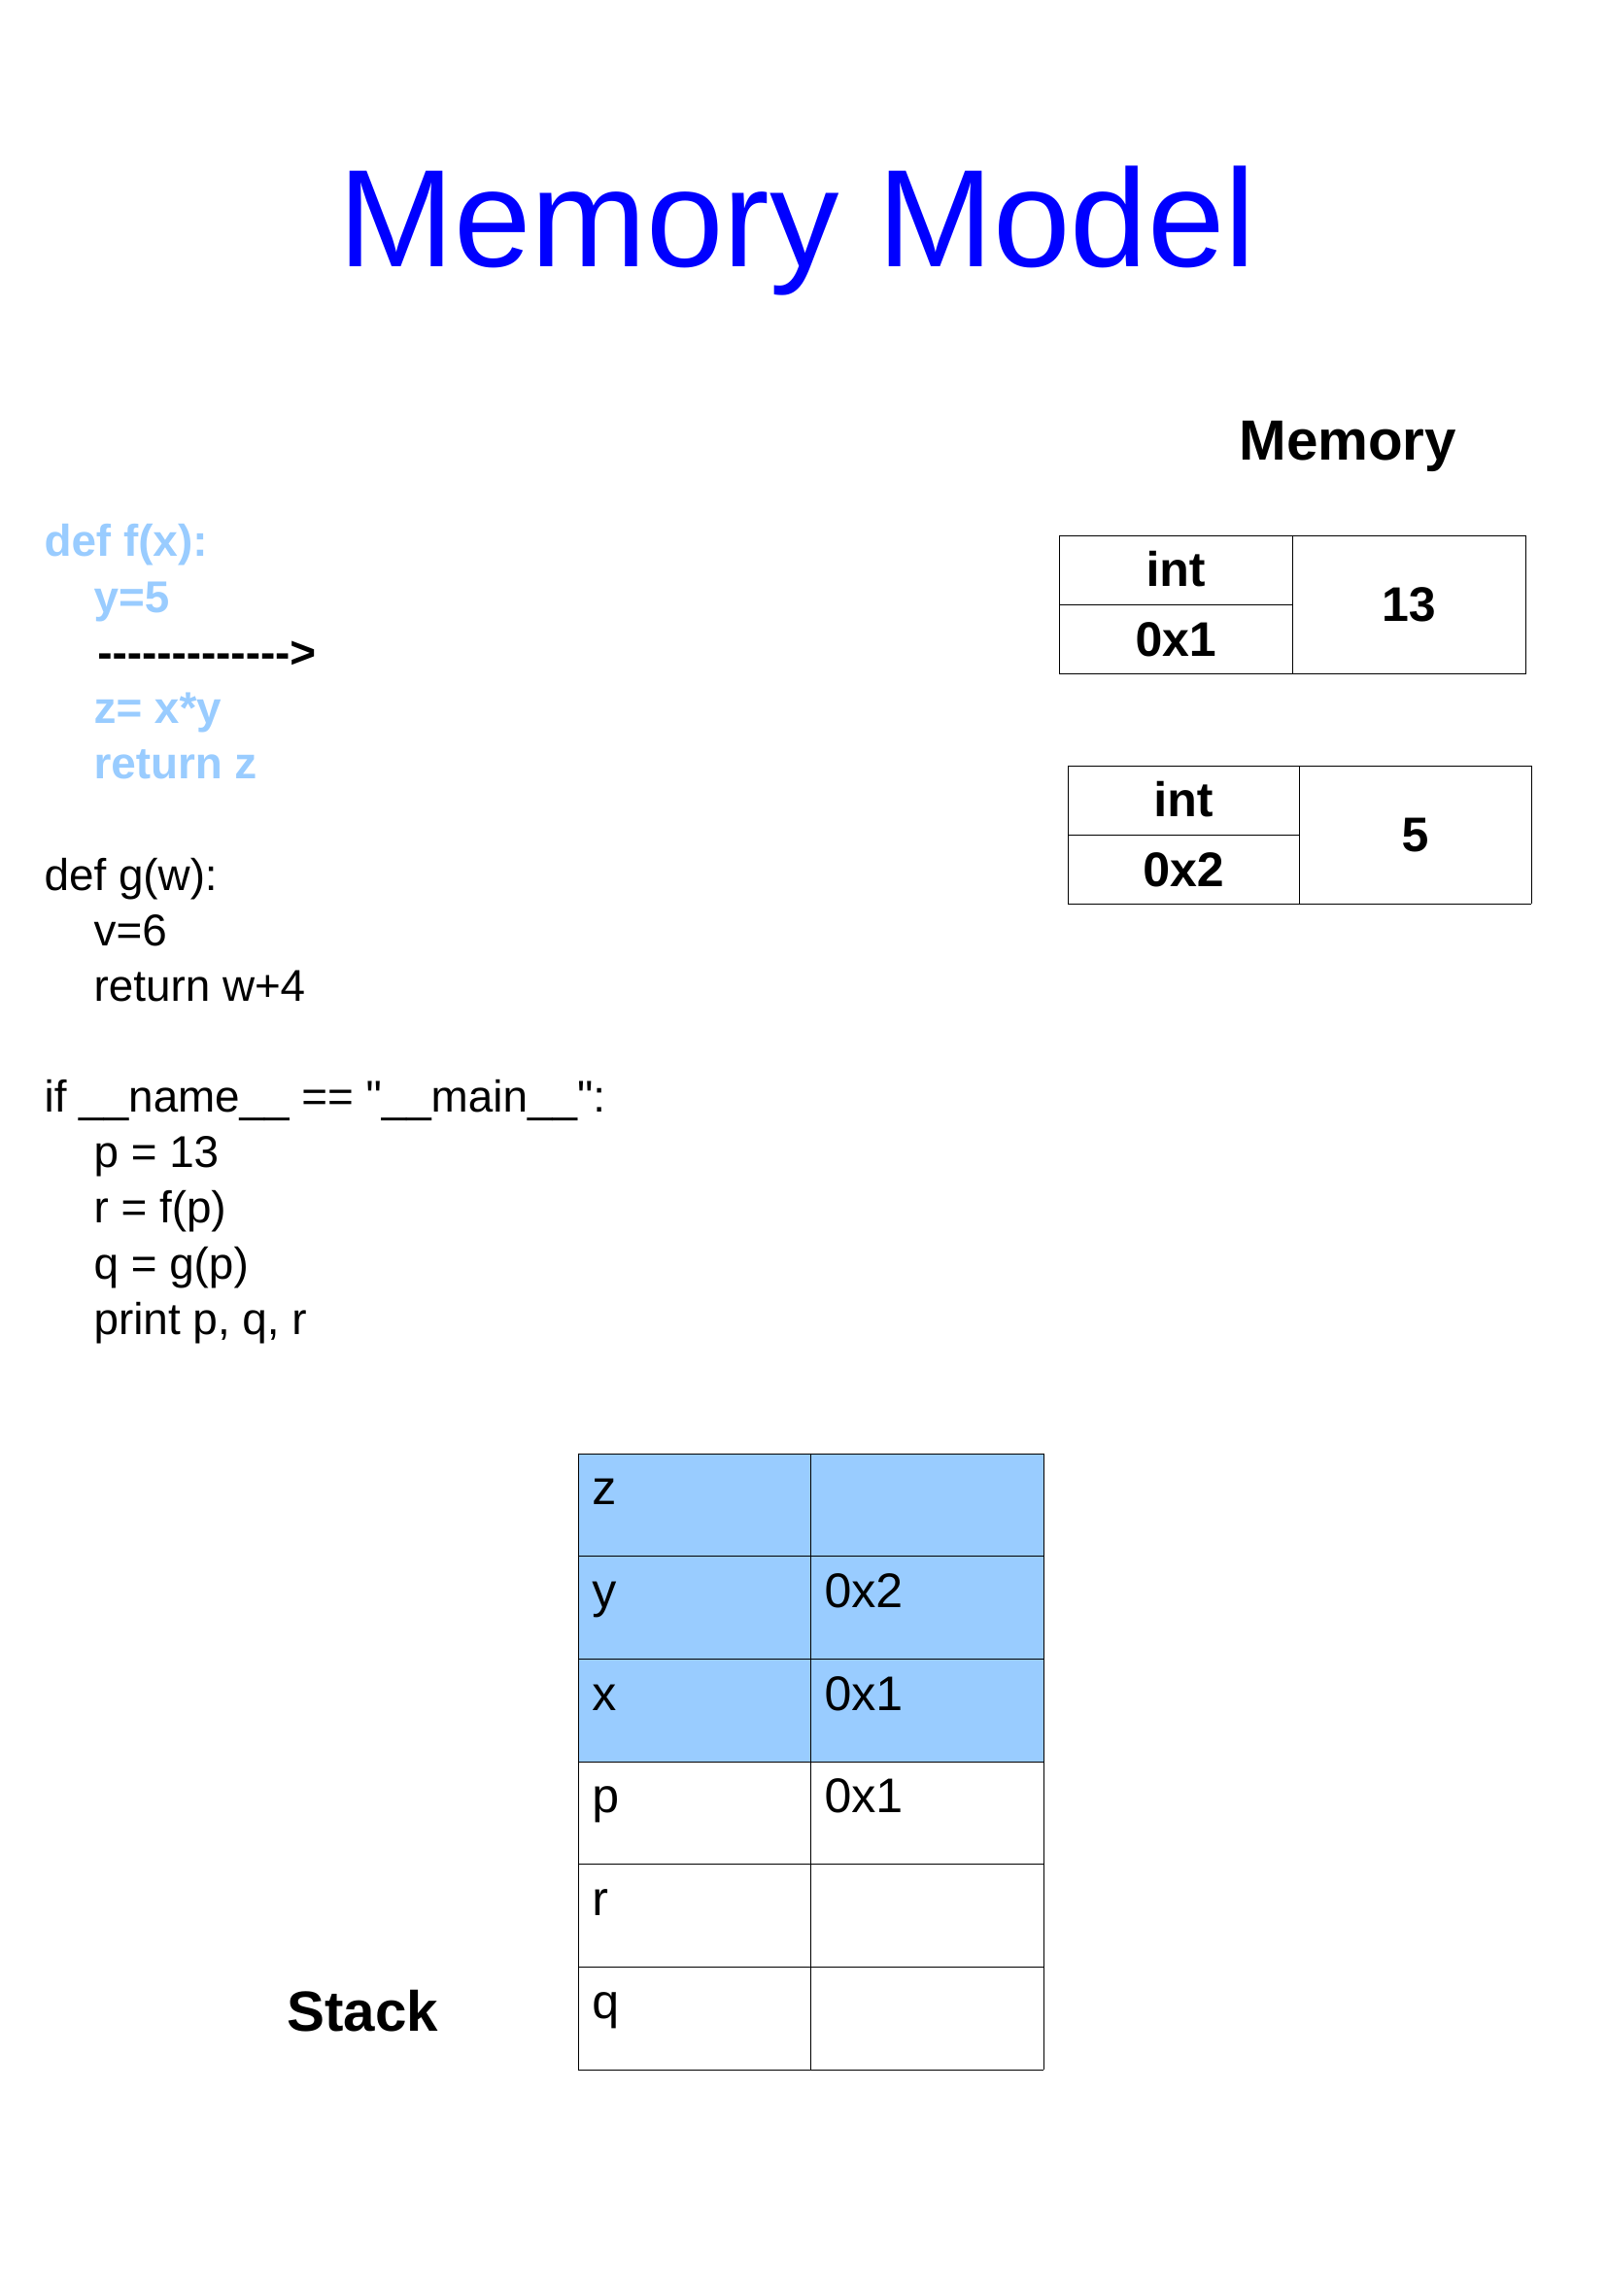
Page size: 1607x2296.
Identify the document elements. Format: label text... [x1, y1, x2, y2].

table_header 13 [1293, 536, 1525, 673]
list Stack [218, 1979, 488, 2066]
table_cell r [579, 1865, 810, 1967]
table_cell 0x2 [1069, 836, 1299, 904]
table_cell x [579, 1660, 810, 1762]
table_cell 0x1 [811, 1763, 1043, 1864]
table_header [811, 1455, 1043, 1556]
list def f(x): y=5 -------------> z= x*y return z def g(w): v=6 return w+4 if __name__ == "__main__": p = 13 r = f(p) q = g(p) print p, q, r [28, 516, 632, 1345]
table_cell p [579, 1763, 810, 1864]
table_cell [811, 1968, 1043, 2070]
table_cell [811, 1865, 1043, 1967]
title Memory Model [74, 108, 1521, 328]
table_header 5 [1300, 767, 1531, 904]
table_cell 0x2 [811, 1557, 1043, 1659]
table_cell 0x1 [811, 1660, 1043, 1762]
list Memory [1170, 408, 1525, 488]
table_header int [1060, 536, 1292, 604]
table_cell 0x1 [1060, 605, 1292, 673]
table_cell q [579, 1968, 810, 2070]
table_header z [579, 1455, 810, 1556]
table_cell y [579, 1557, 810, 1659]
table_header int [1069, 767, 1299, 835]
